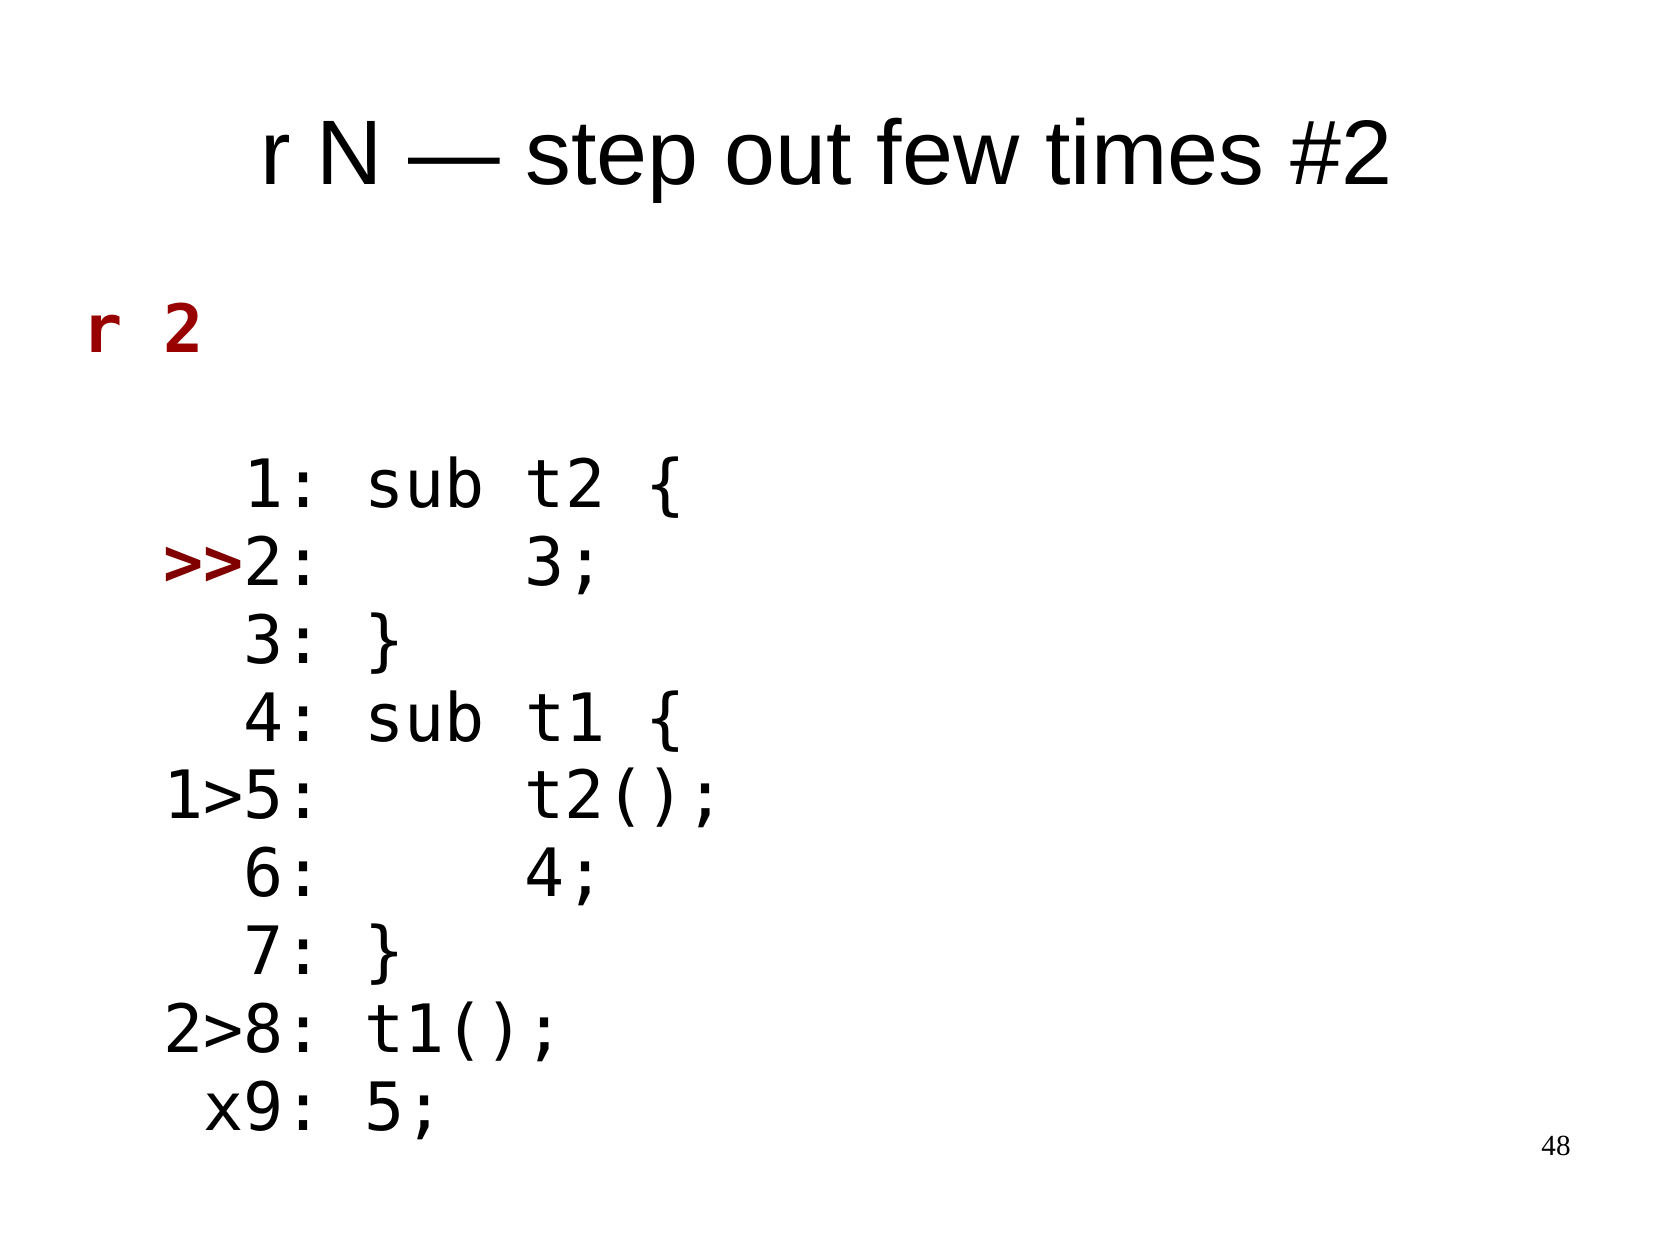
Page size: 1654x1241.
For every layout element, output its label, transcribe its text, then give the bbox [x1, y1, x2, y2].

title r N — step out few times #2 [82, 49, 1571, 257]
subtitle r 2 1: sub t2 { >>2: 3; 3: } 4: sub t1 { 1>5: t2(); 6: 4; 7: } 2>8: t1(); x9: 5; [82, 290, 1571, 1158]
